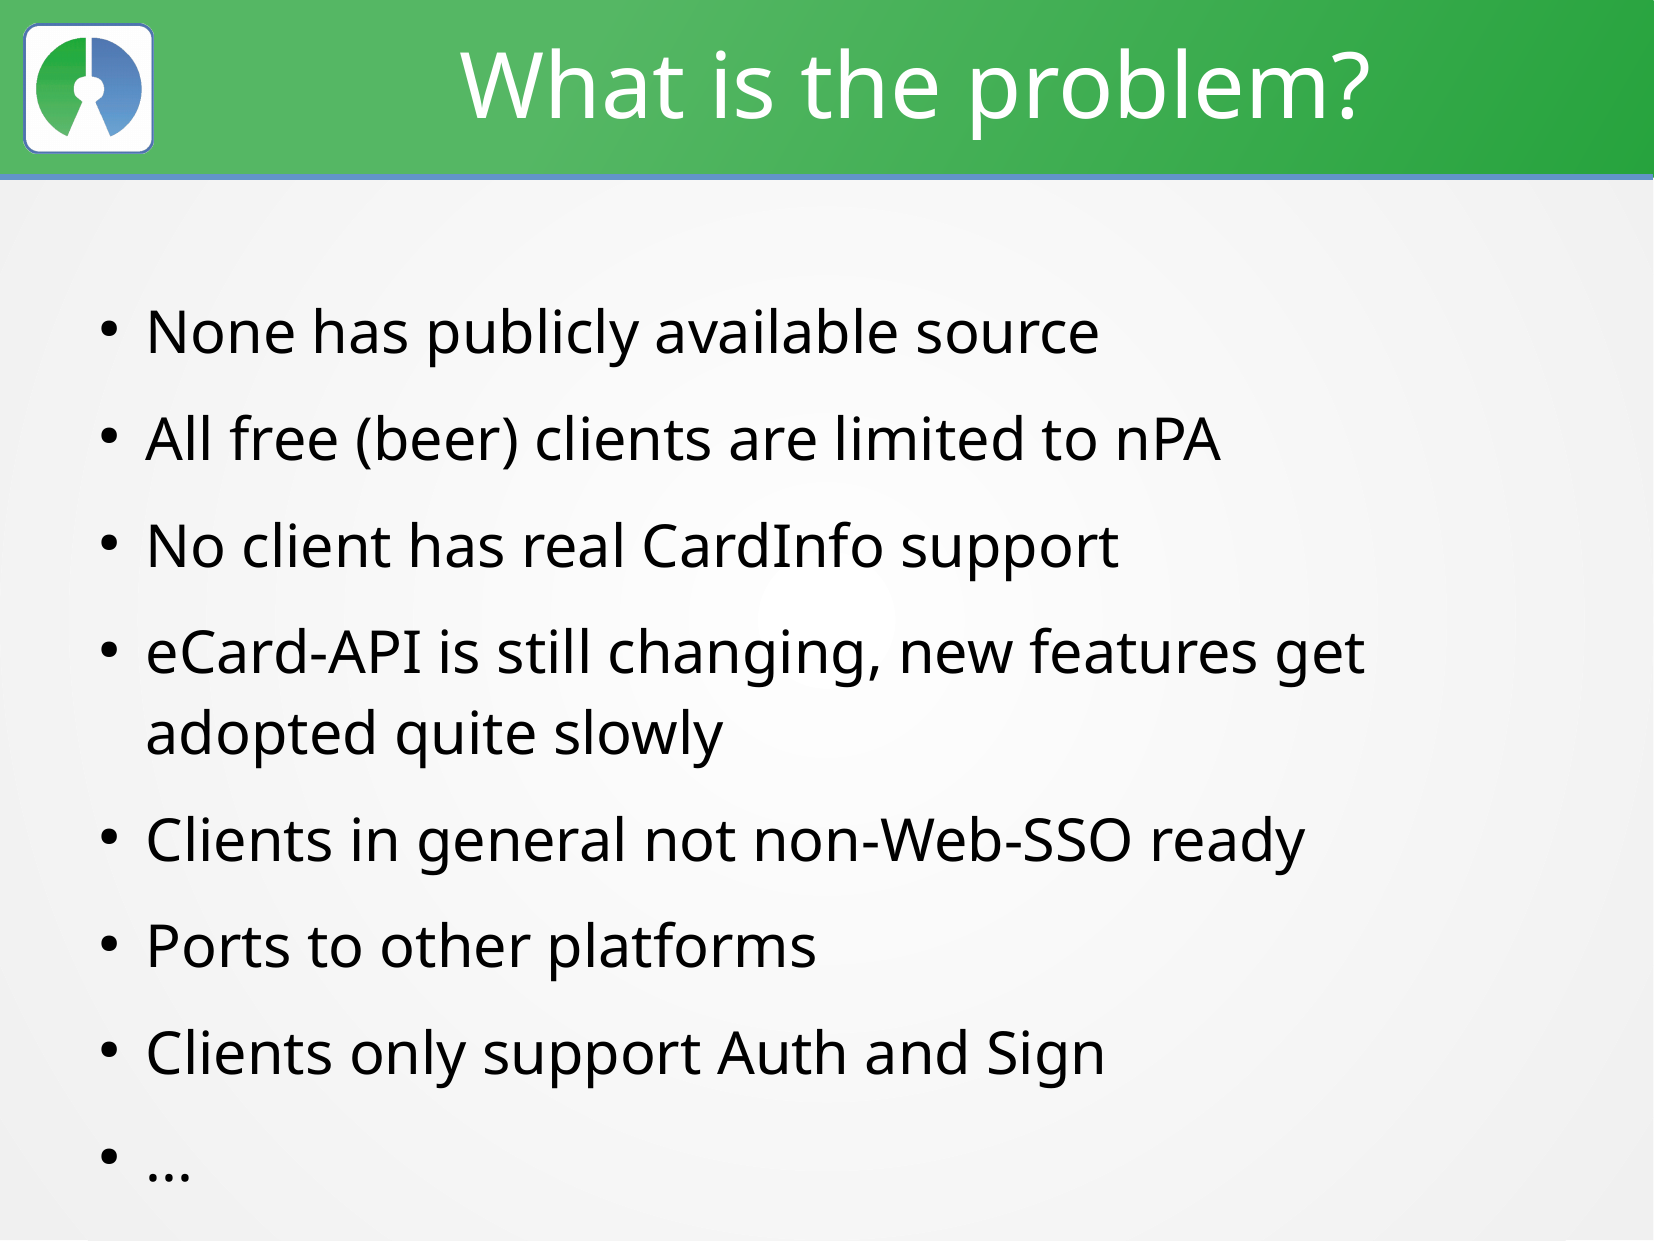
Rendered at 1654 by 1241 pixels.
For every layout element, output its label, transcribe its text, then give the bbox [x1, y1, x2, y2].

picture [23, 23, 154, 154]
title What is the problem? [177, 11, 1654, 154]
list None has publicly available source All free (beer) clients are limited to nPA No client has real CardInfo support eCard-API is still changing, new features get adopted quite slowly Clients in general not non-Web-SSO ready Ports to other platforms Clients only support Auth and Sign ... [82, 290, 1571, 1205]
